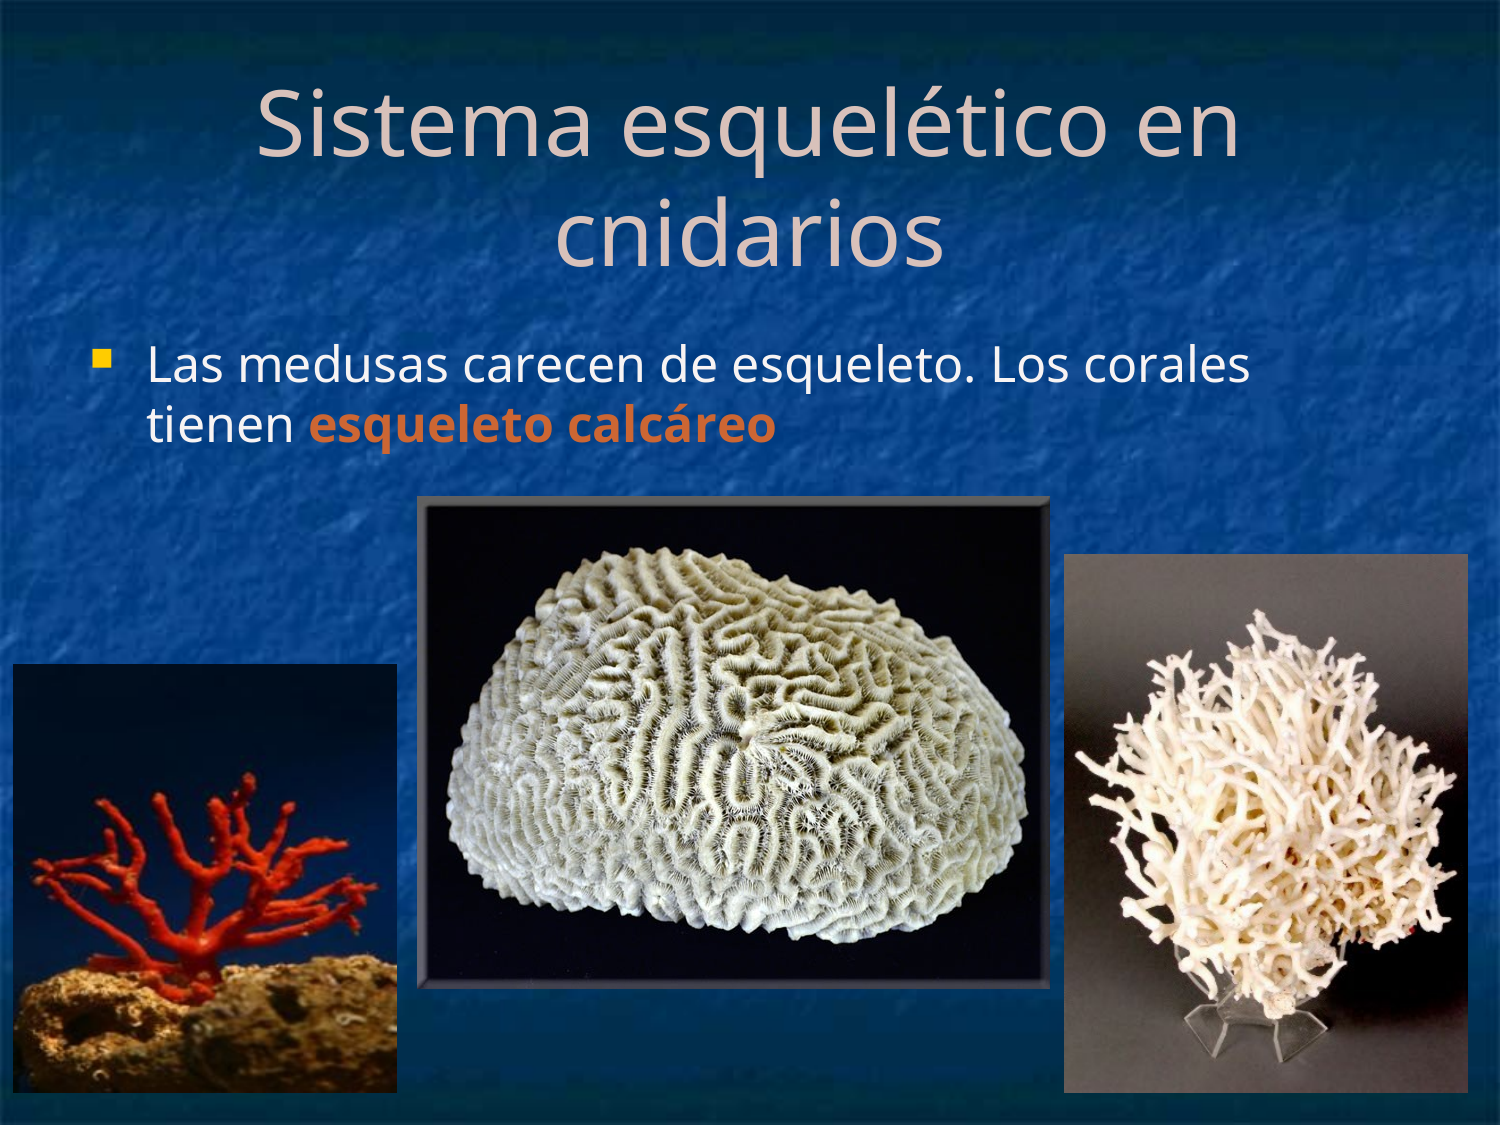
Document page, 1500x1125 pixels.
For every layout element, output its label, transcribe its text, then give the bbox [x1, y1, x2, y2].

title Sistema esquelético en cnidarios [75, 57, 1426, 293]
picture [0, 0, 1500, 1125]
list Las medusas carecen de esqueleto. Los corales tienen esqueleto calcáreo [75, 324, 1426, 1020]
